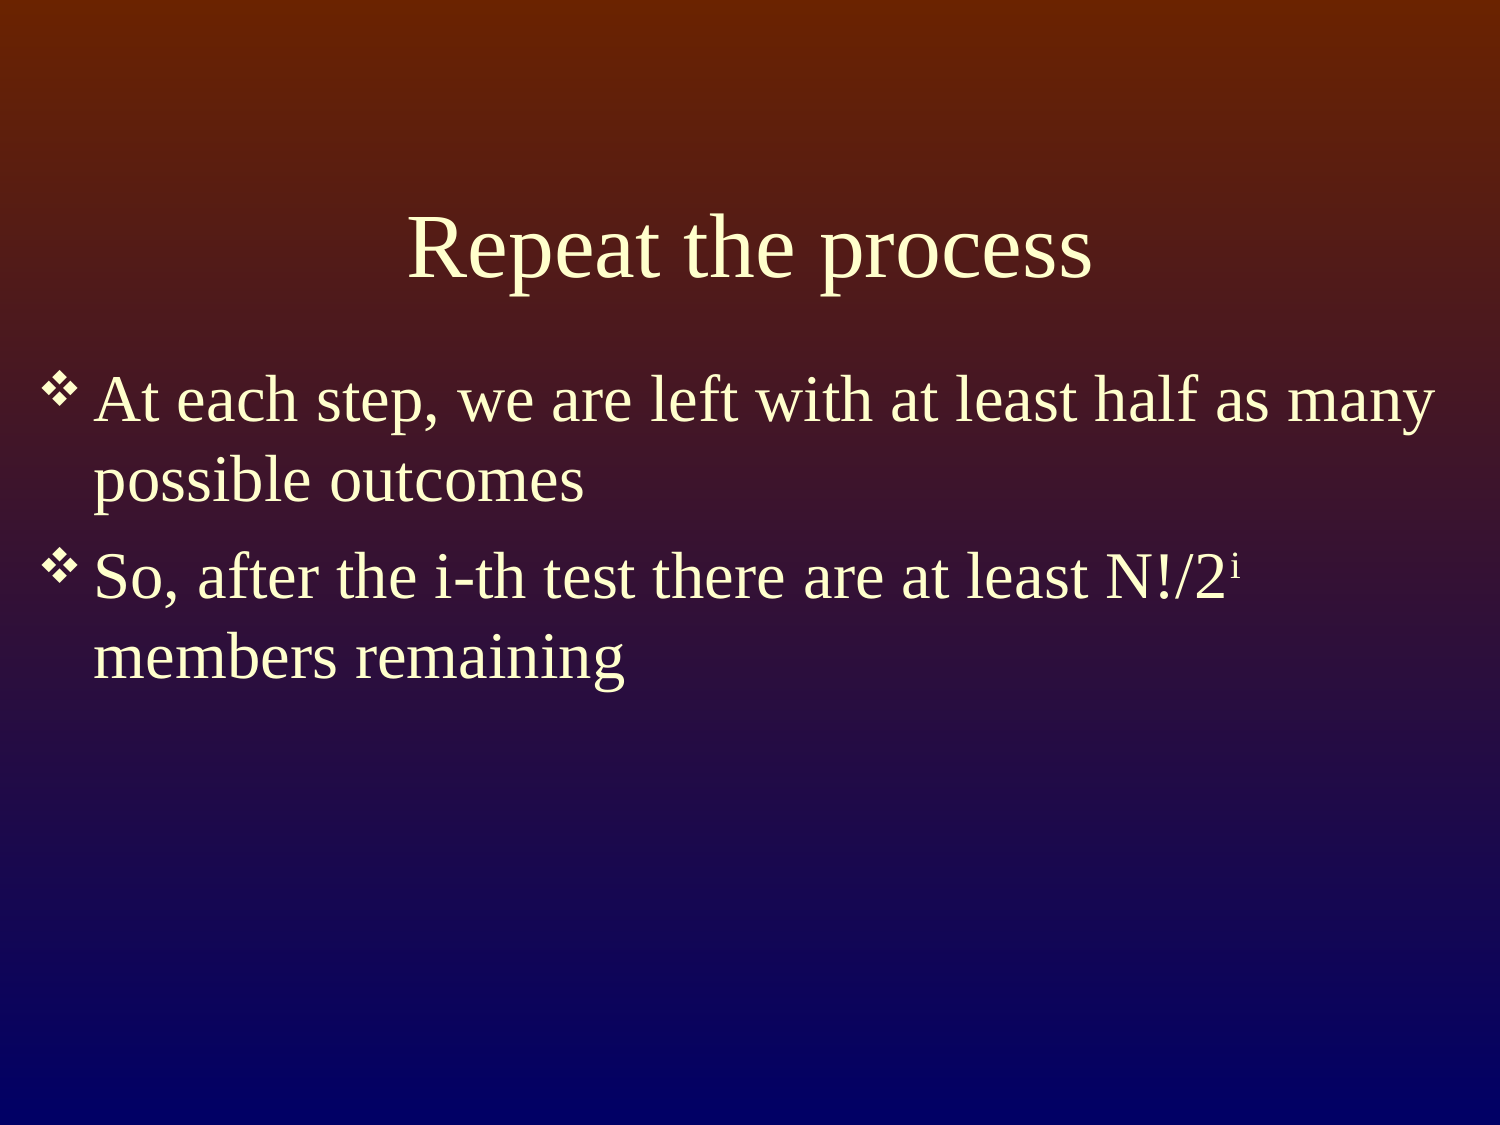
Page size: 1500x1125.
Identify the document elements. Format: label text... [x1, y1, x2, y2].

title Repeat the process [22, 145, 1480, 336]
list At each step, we are left with at least half as many possible outcomes So, after the i-th test there are at least N!/2i members remaining [22, 347, 1482, 1026]
